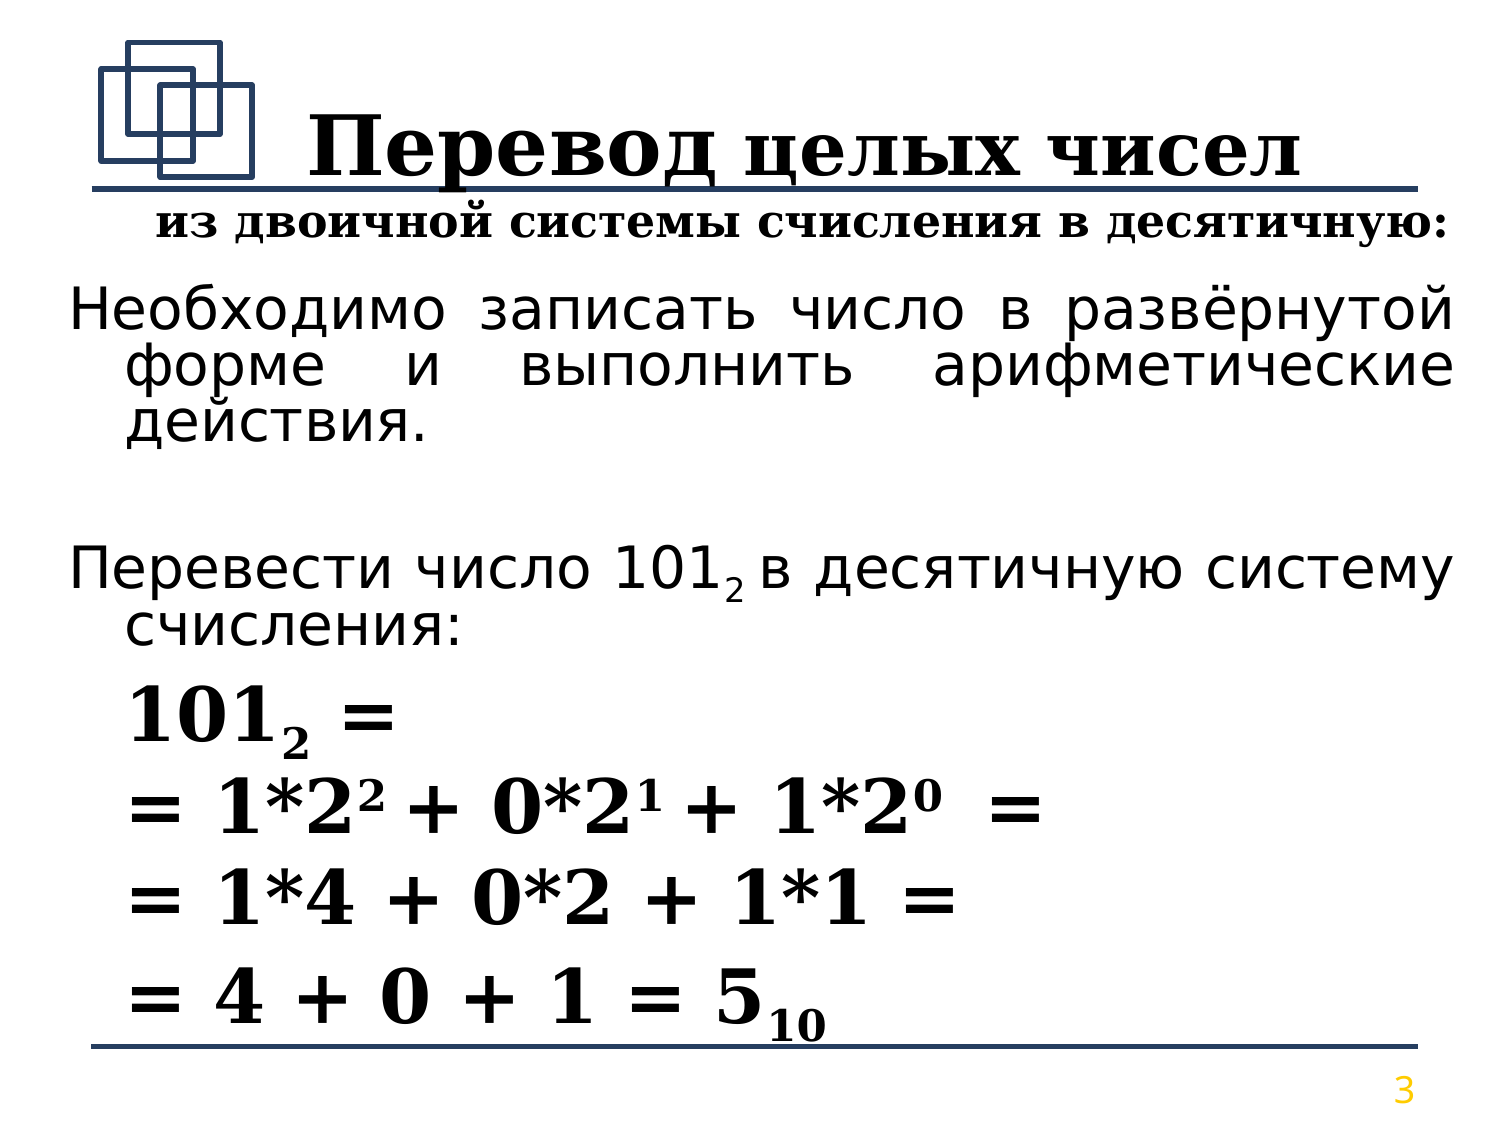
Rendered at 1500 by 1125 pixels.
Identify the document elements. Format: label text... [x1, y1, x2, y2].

title Перевод целых чисел из двоичной системы счисления в десятичную: [112, 49, 1495, 290]
text_box Необходимо записать число в развёрнутой форме и выполнить арифметические действия. Перевести число 1012 в десятичную систему счисления: 1012 = = 1*22 + 0*21 + 1*20 = = 1*4 + 0*2 + 1*1 = = 4 + 0 + 1 = 510 [53, 277, 1471, 1078]
